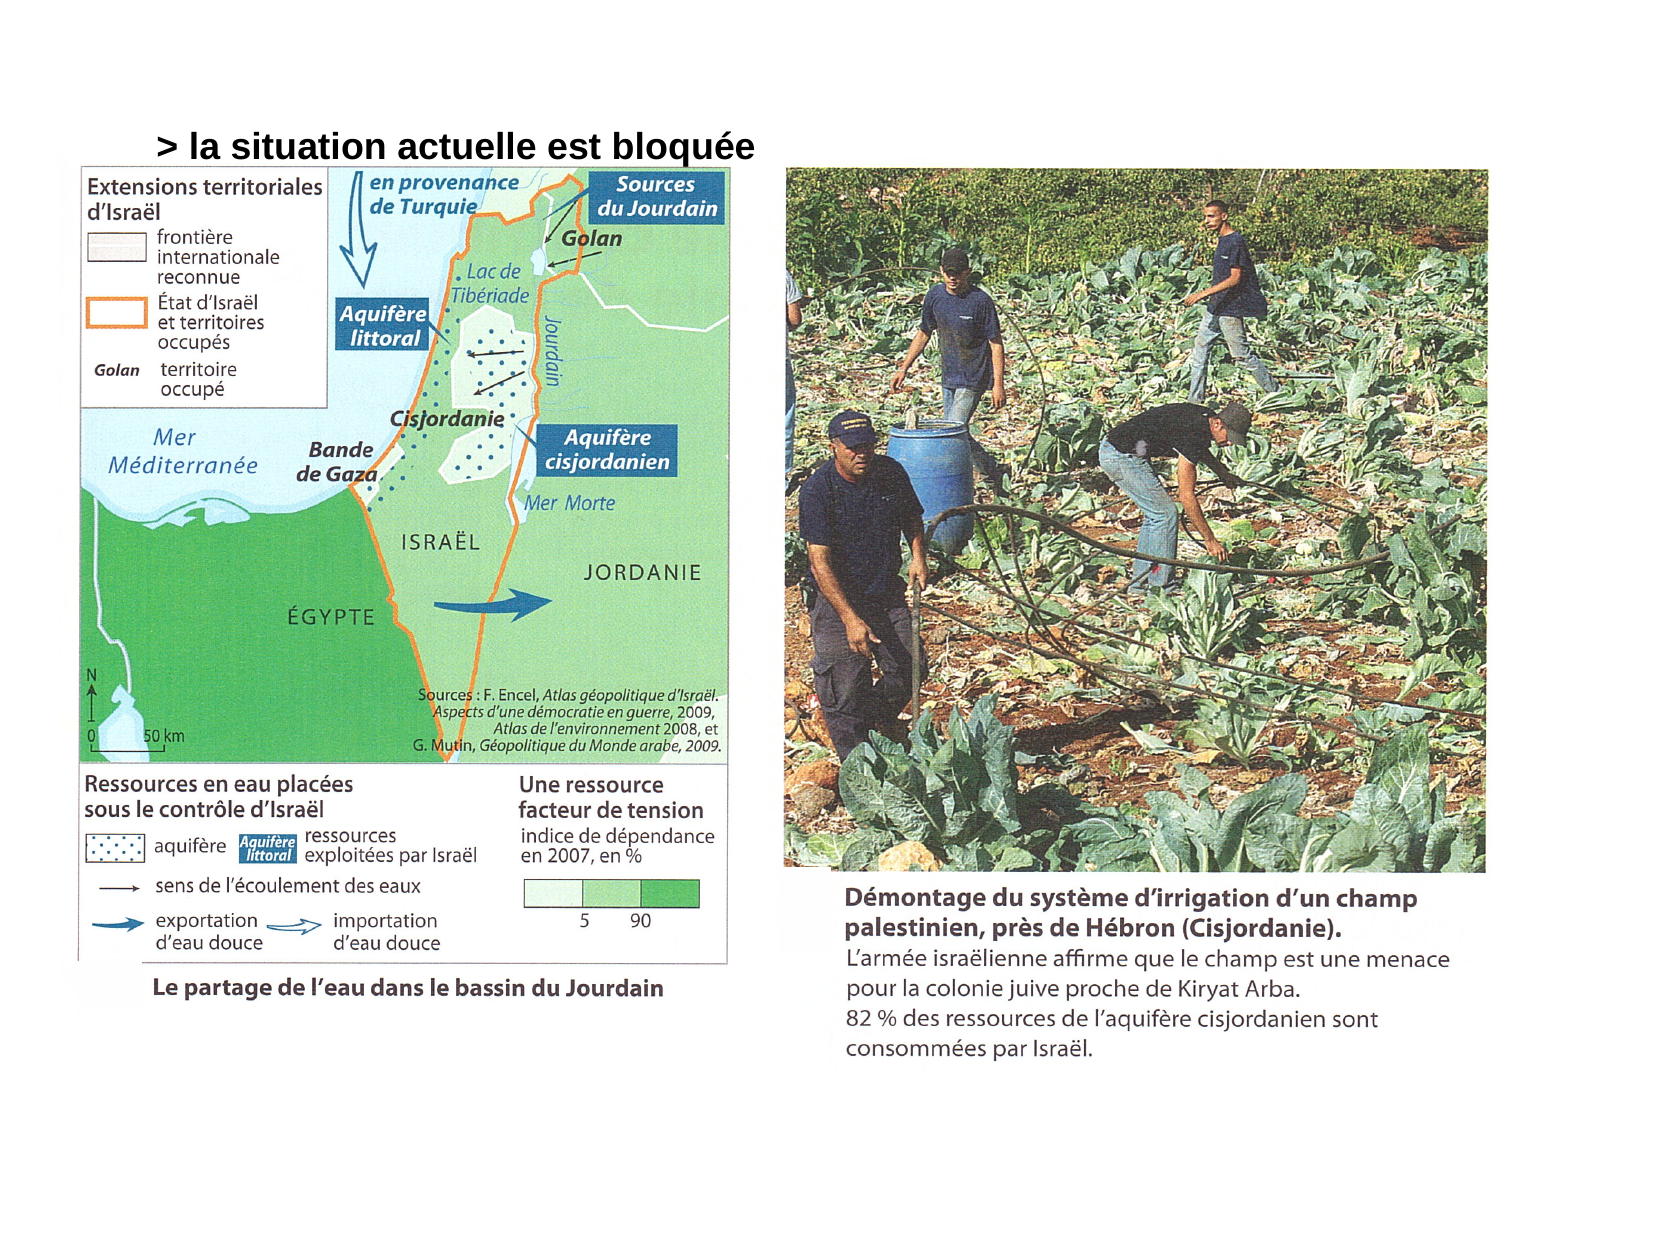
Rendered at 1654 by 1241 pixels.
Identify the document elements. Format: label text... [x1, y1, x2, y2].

picture [767, 153, 1511, 1075]
picture [59, 153, 756, 1016]
text_box > la situation actuelle est bloquée [141, 118, 772, 177]
